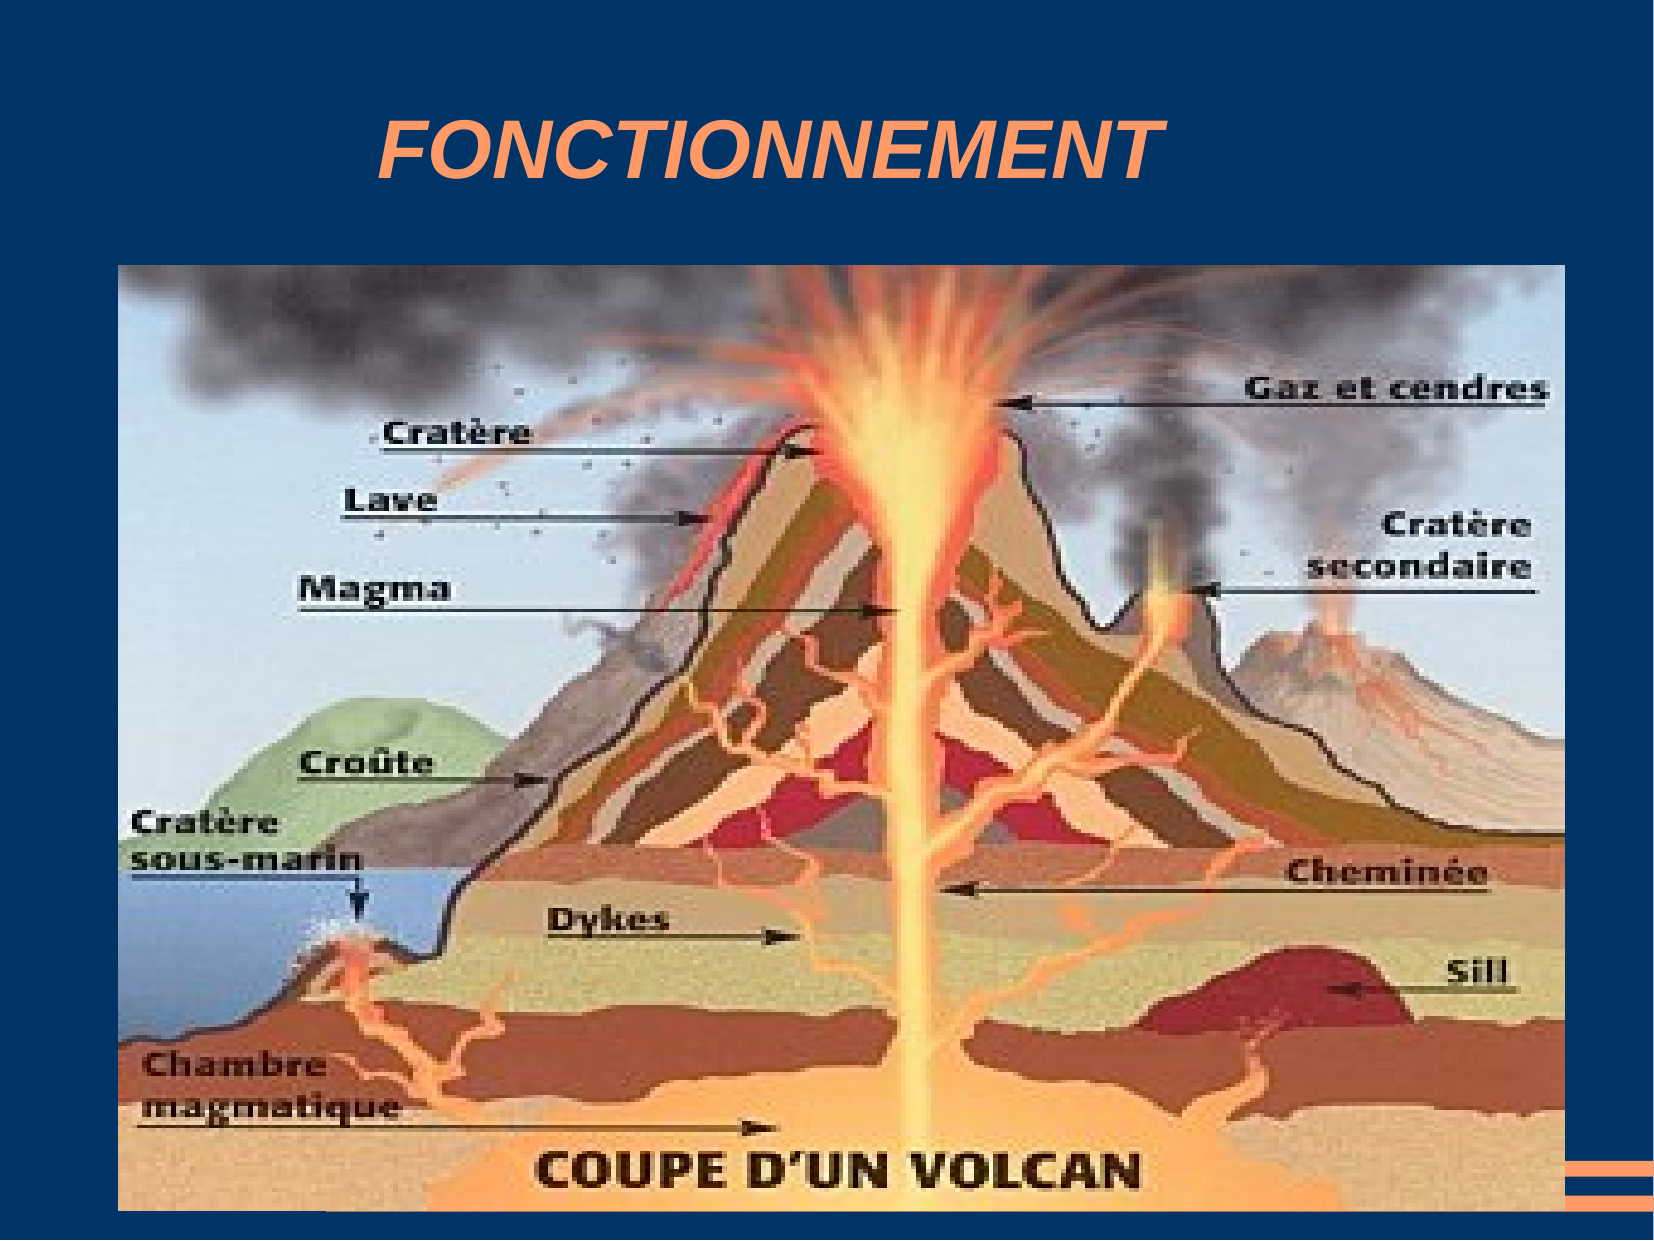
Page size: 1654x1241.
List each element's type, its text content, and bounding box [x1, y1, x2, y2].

picture [118, 265, 1565, 1211]
title FONCTIONNEMENT [121, 46, 1534, 254]
